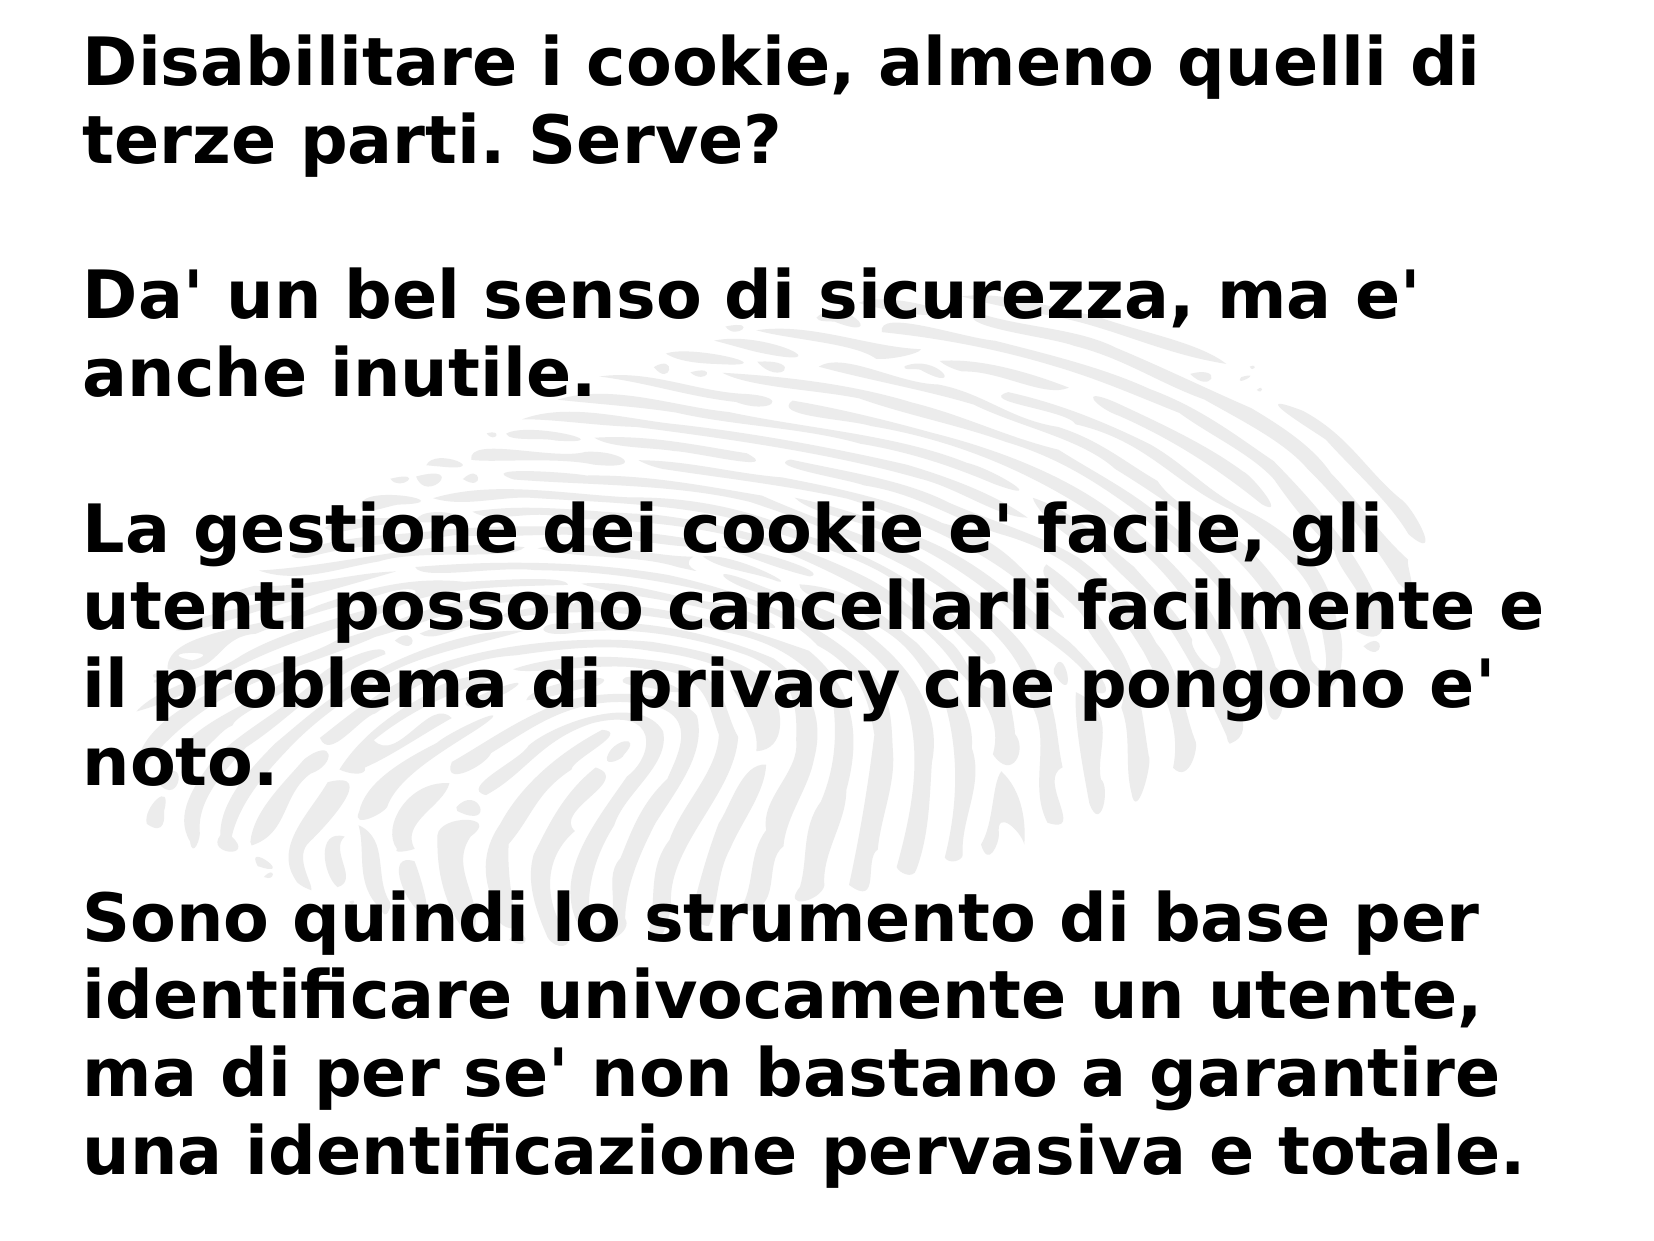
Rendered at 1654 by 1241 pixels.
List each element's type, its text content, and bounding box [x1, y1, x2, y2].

subtitle Disabilitare i cookie, almeno quelli di terze parti. Serve? Da' un bel senso di sicurezza, ma e' anche inutile. La gestione dei cookie e' facile, gli utenti possono cancellarli facilmente e il problema di privacy che pongono e' noto. Sono quindi lo strumento di base per identificare univocamente un utente, ma di per se' non bastano a garantire una identificazione pervasiva e totale. [82, 23, 1571, 1241]
